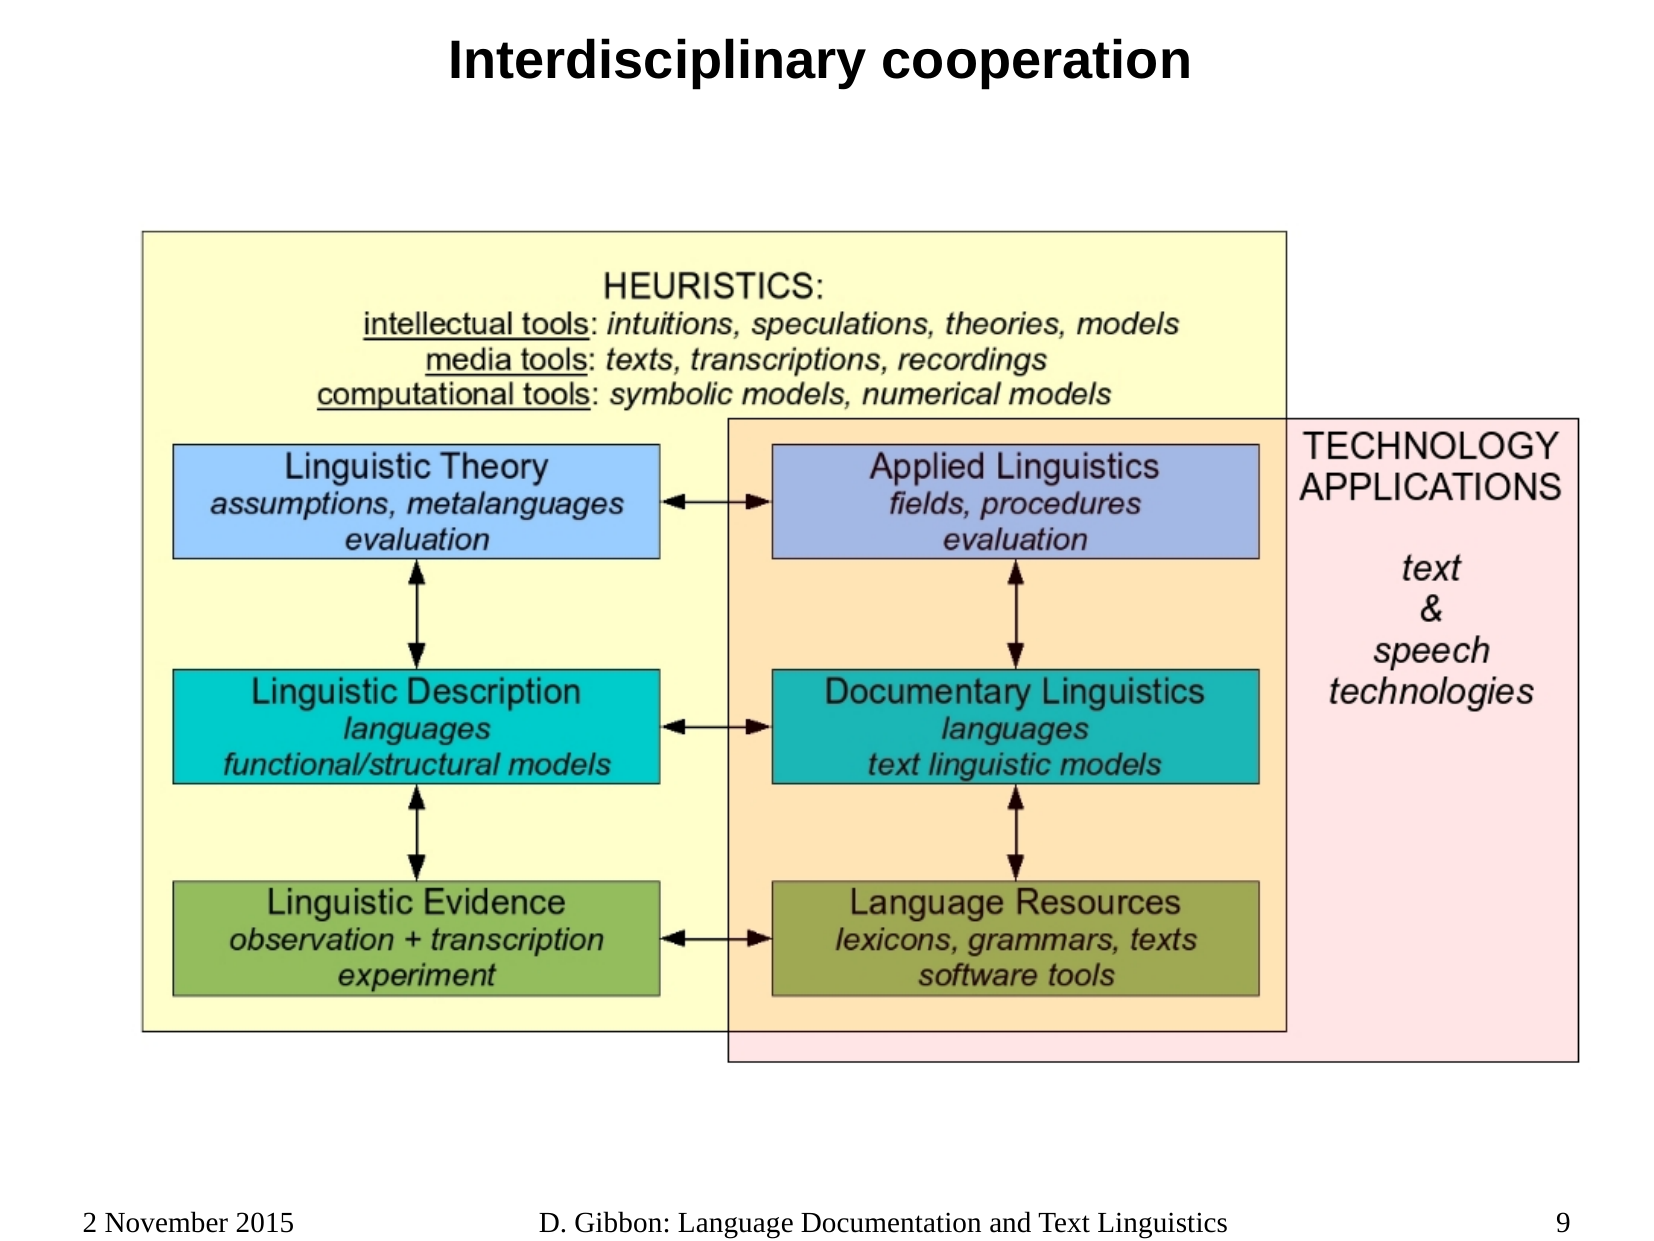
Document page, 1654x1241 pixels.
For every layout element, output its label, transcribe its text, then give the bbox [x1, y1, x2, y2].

title Interdisciplinary cooperation [11, 13, 1630, 107]
picture [121, 217, 1593, 1075]
